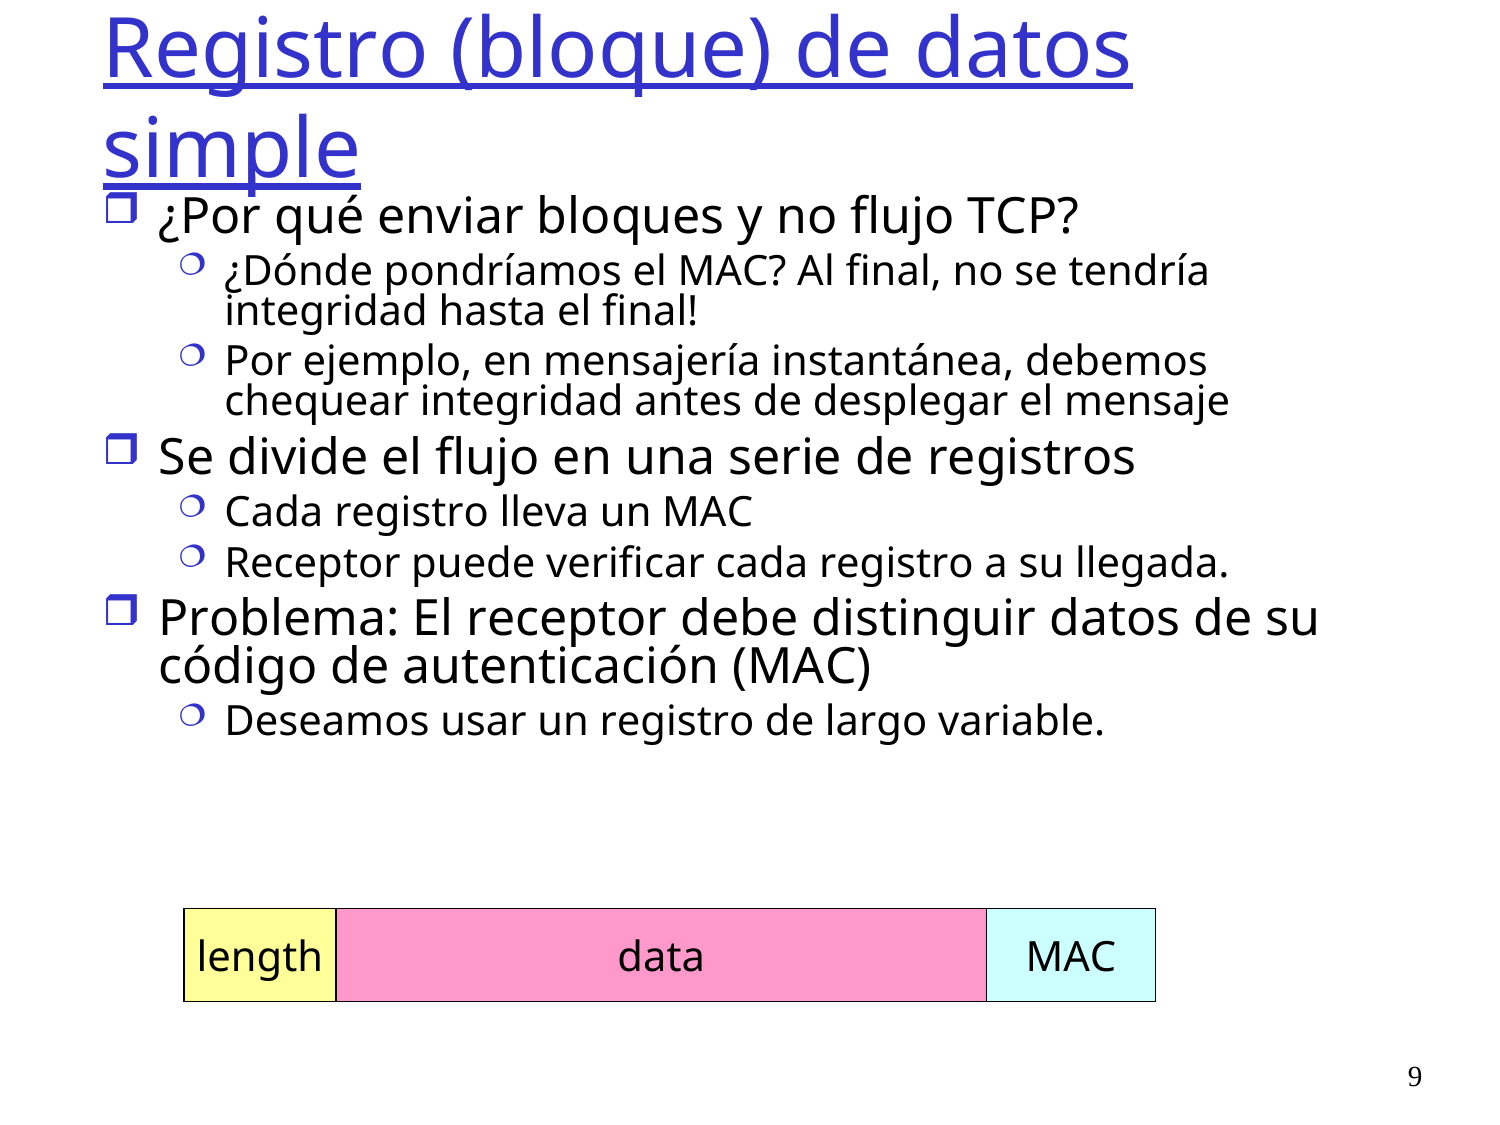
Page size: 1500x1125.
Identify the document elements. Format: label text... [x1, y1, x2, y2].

title Registro (bloque) de datos simple [87, 0, 1363, 187]
list ¿Por qué enviar bloques y no flujo TCP? ¿Dónde pondríamos el MAC? Al final, no se tendría integridad hasta el final! Por ejemplo, en mensajería instantánea, debemos chequear integridad antes de desplegar el mensaje Se divide el flujo en una serie de registros Cada registro lleva un MAC Receptor puede verificar cada registro a su llegada. Problema: El receptor debe distinguir datos de su código de autenticación (MAC) Deseamos usar un registro de largo variable. [87, 187, 1363, 843]
text_box length [183, 908, 335, 1002]
text_box <number> [1362, 1050, 1438, 1125]
text_box data [335, 908, 986, 1002]
text_box MAC [986, 908, 1156, 1002]
